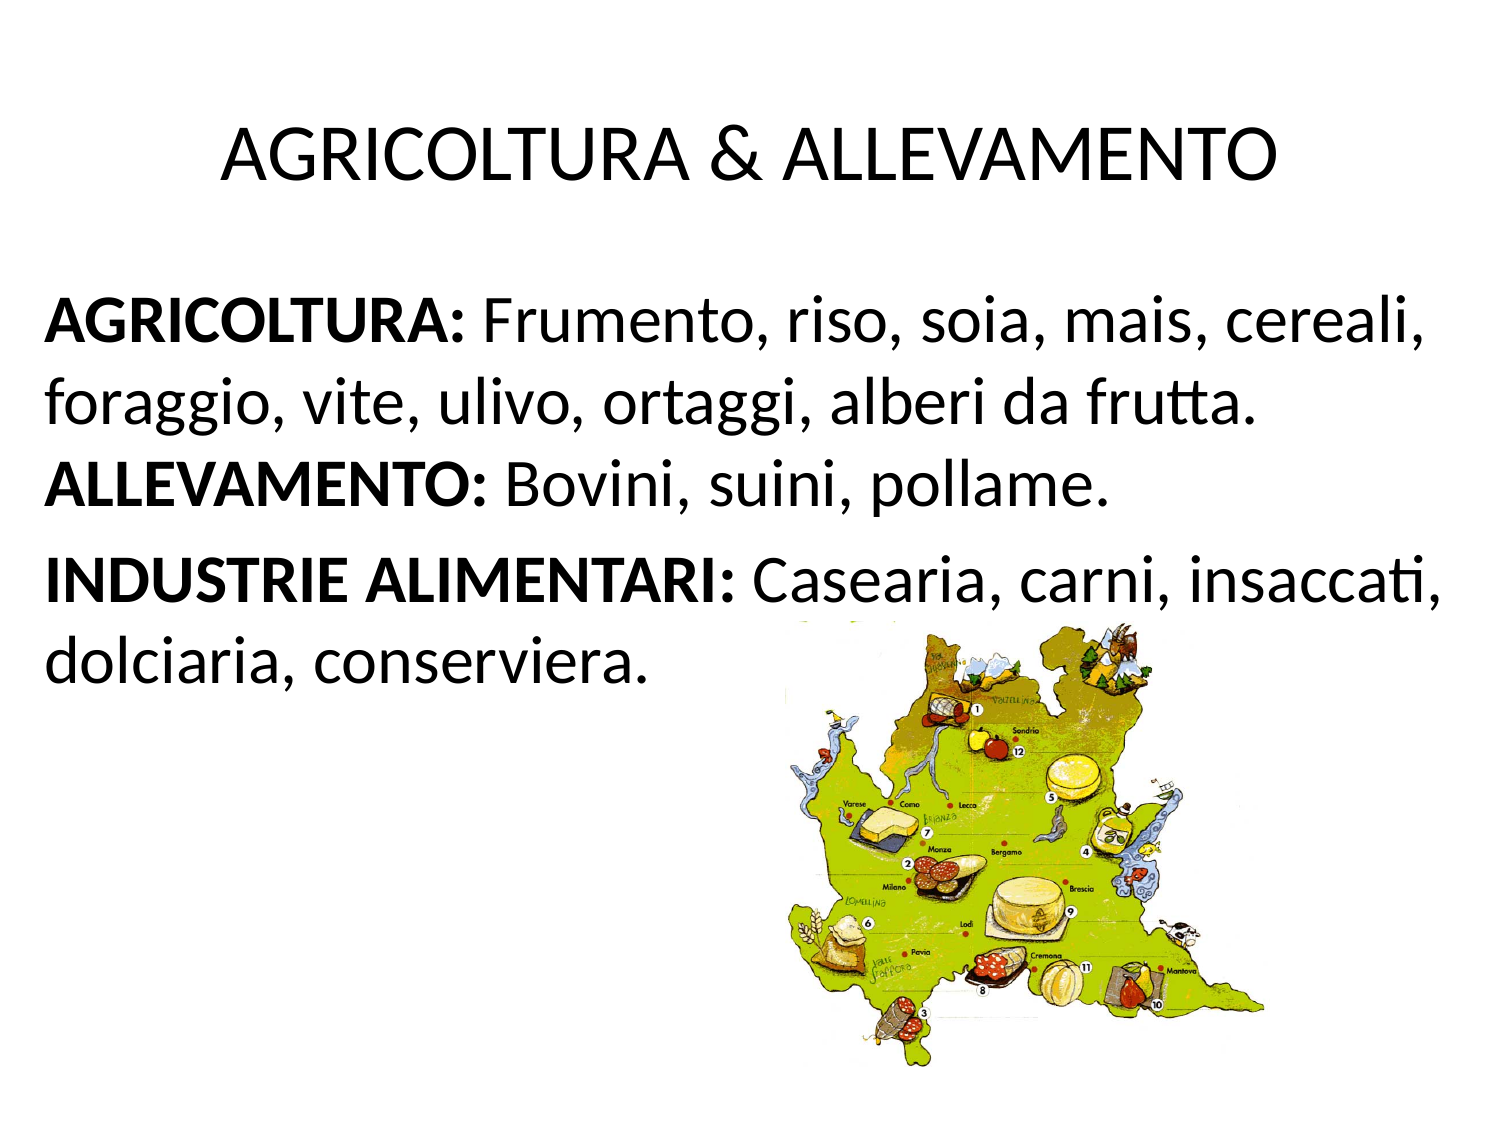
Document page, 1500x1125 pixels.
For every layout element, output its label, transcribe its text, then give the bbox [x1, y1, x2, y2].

list AGRICOLTURA: Frumento, riso, soia, mais, cereali, foraggio, vite, ulivo, ortaggi, alberi da frutta. ALLEVAMENTO: Bovini, suini, pollame. INDUSTRIE ALIMENTARI: Casearia, carni, insaccati, dolciaria, conserviera. [29, 267, 1483, 1047]
picture [785, 621, 1270, 1067]
title AGRICOLTURA & ALLEVAMENTO [0, 90, 1500, 278]
